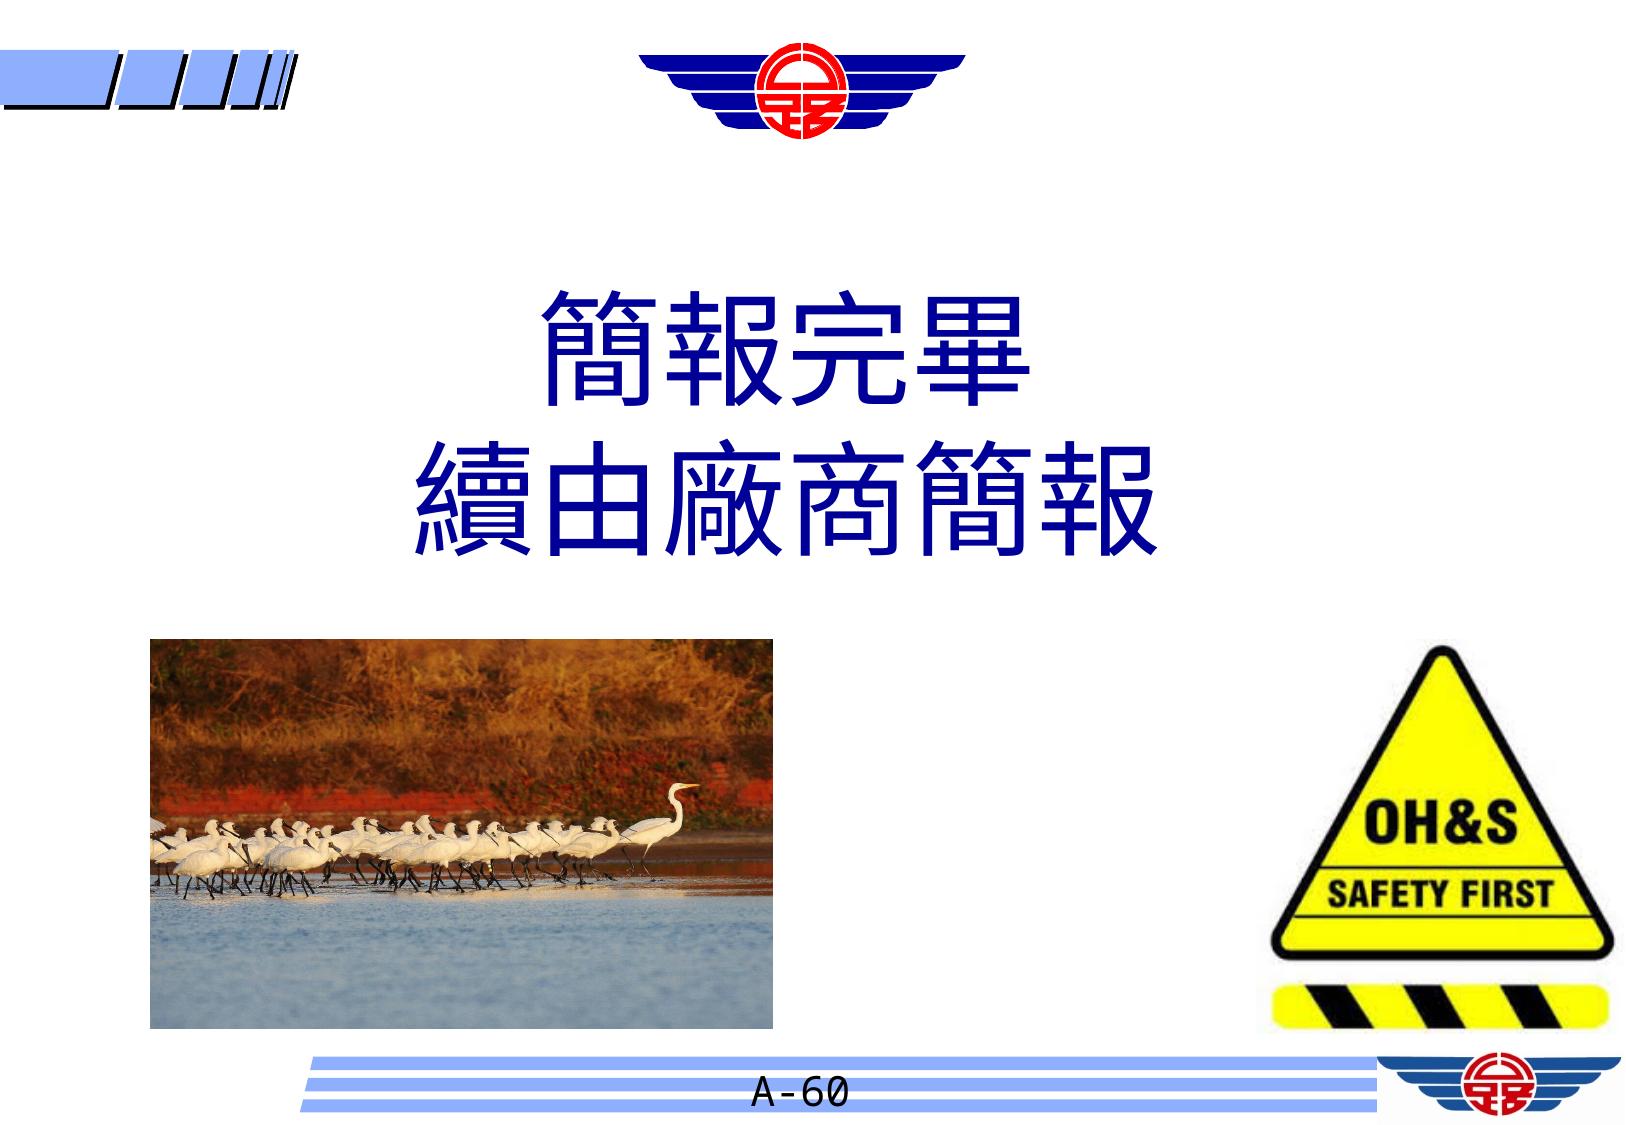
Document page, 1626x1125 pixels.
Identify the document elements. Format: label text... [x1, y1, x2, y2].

picture [628, 38, 977, 145]
picture [150, 640, 773, 1029]
picture [1256, 640, 1625, 1034]
title 簡報完畢 續由廠商簡報 [258, 263, 1315, 617]
